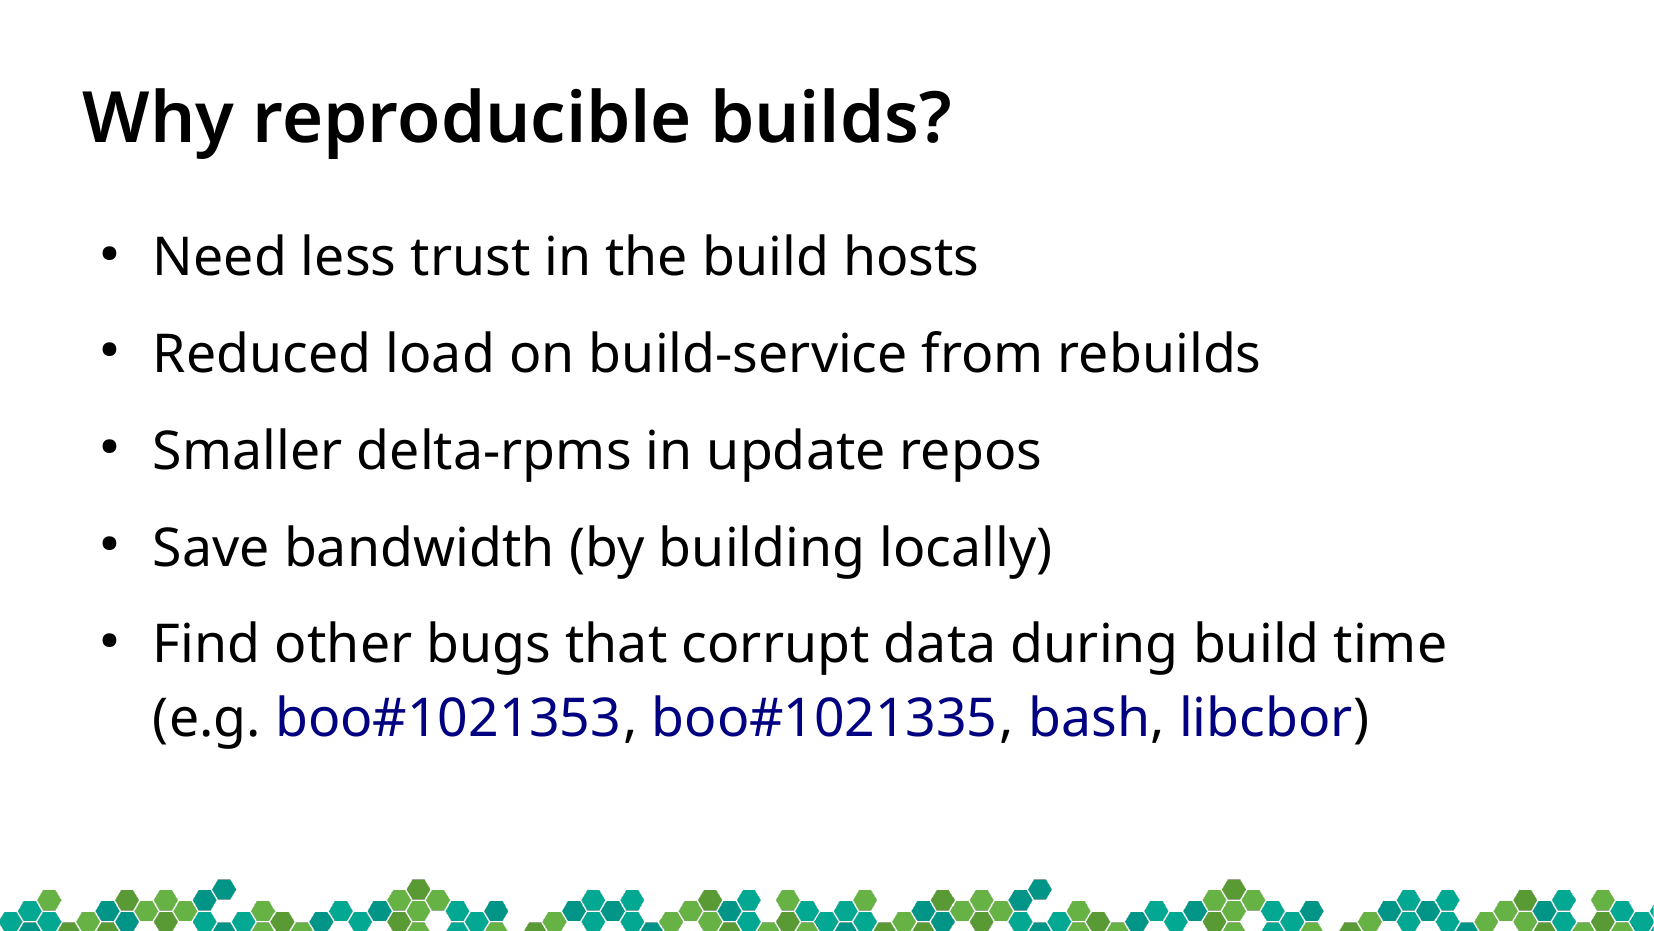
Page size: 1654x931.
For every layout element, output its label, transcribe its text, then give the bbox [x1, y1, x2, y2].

picture [0, 871, 1654, 931]
list Need less trust in the build hosts Reduced load on build-service from rebuilds Smaller delta-rpms in update repos Save bandwidth (by building locally) Find other bugs that corrupt data during build time (e.g. boo#1021353, boo#1021335, bash, libcbor) [82, 217, 1571, 758]
title Why reproducible builds? [82, 37, 1571, 193]
